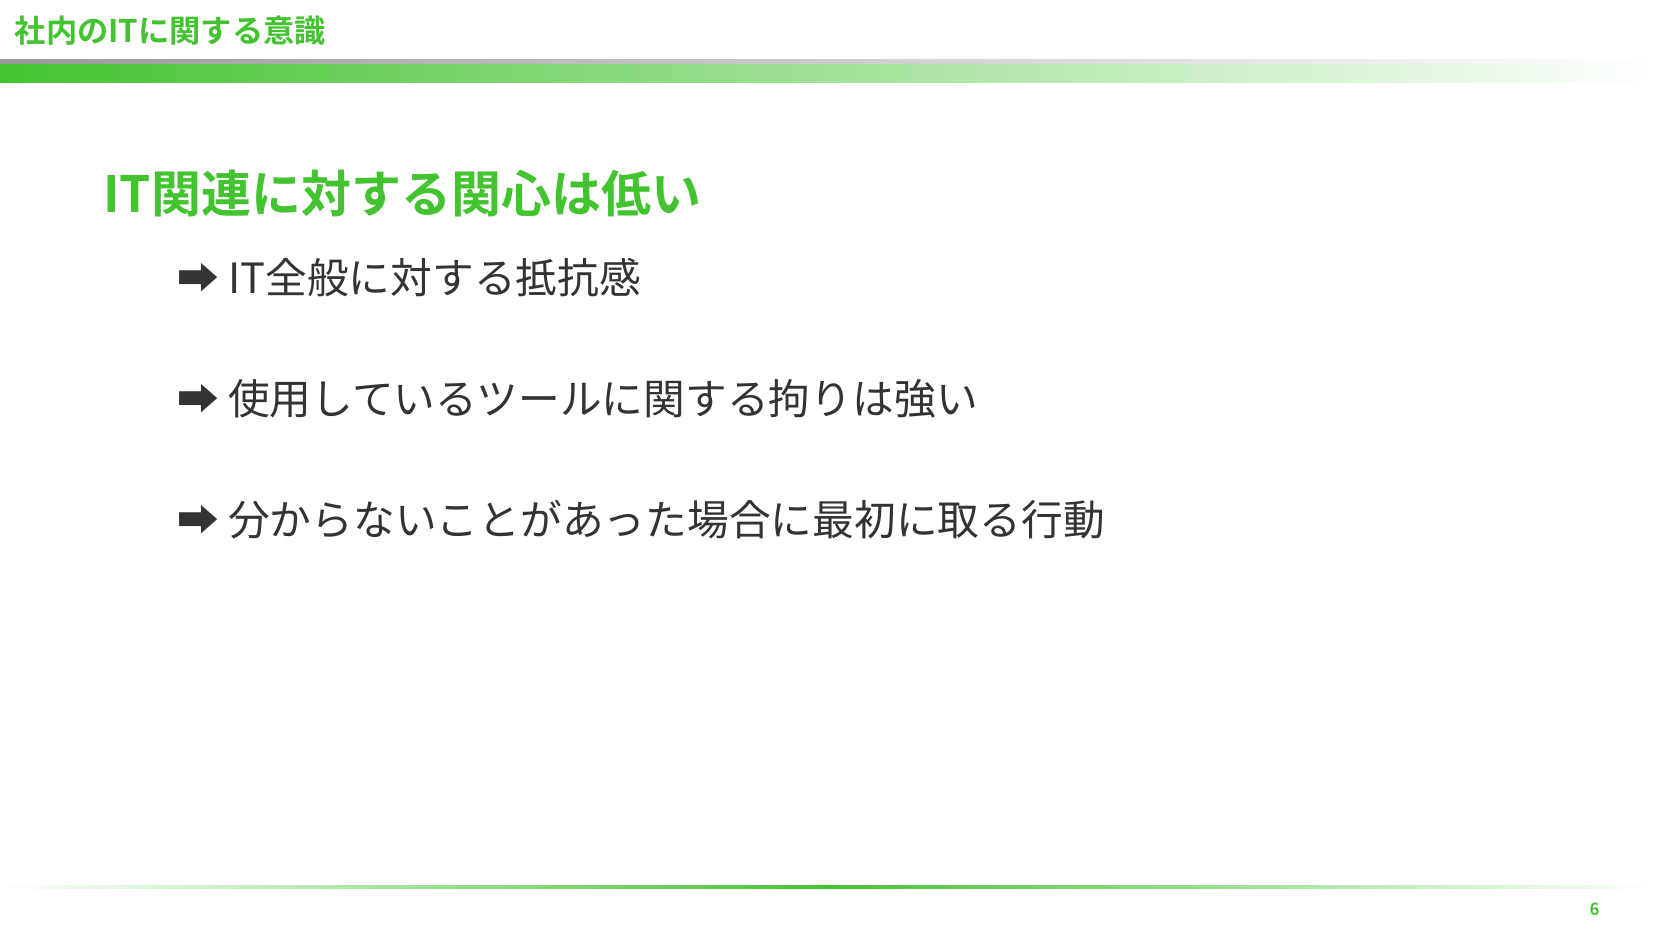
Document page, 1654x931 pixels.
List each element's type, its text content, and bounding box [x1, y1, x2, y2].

text_box <番号> [1535, 888, 1654, 928]
text_box 社内のITに関する意識 [0, 0, 1376, 59]
text_box [0, 59, 1654, 83]
text_box [0, 885, 1654, 889]
text_box IT関連に対する関心は低い ➡ IT全般に対する抵抗感 ➡ 使用しているツールに関する拘りは強い ➡ 分からないことがあった場合に最初に取る行動 [88, 147, 1565, 610]
